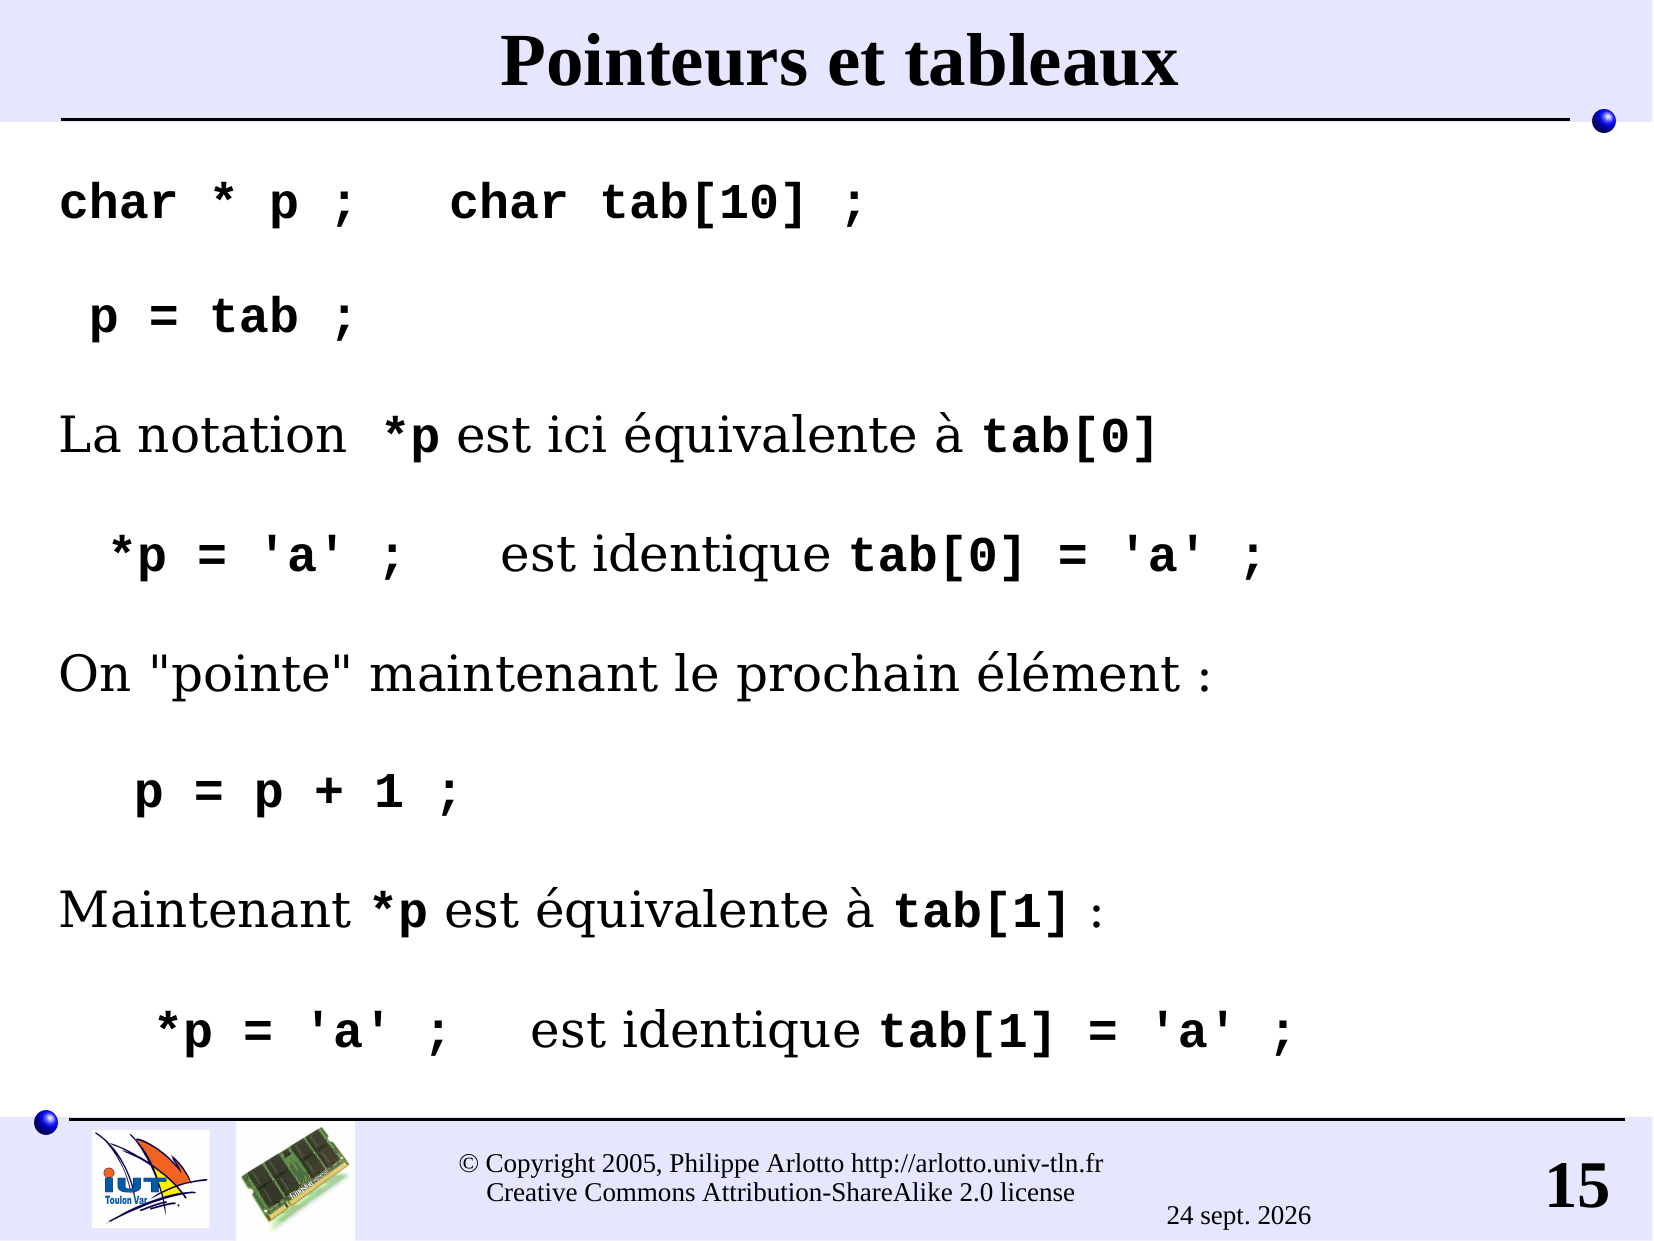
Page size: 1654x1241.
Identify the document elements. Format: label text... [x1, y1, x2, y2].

title Pointeurs et tableaux [95, 11, 1585, 110]
picture [236, 1121, 355, 1241]
text_box char * p ; char tab[10] ; p = tab ; La notation *p est ici équivalente à tab[0] *p = 'a' ; est identique tab[0] = 'a' ; On "pointe" maintenant le prochain élément : p = p + 1 ; Maintenant *p est équivalente à tab[1] : *p = 'a' ; est identique tab[1] = 'a' ; [59, 177, 1298, 1063]
